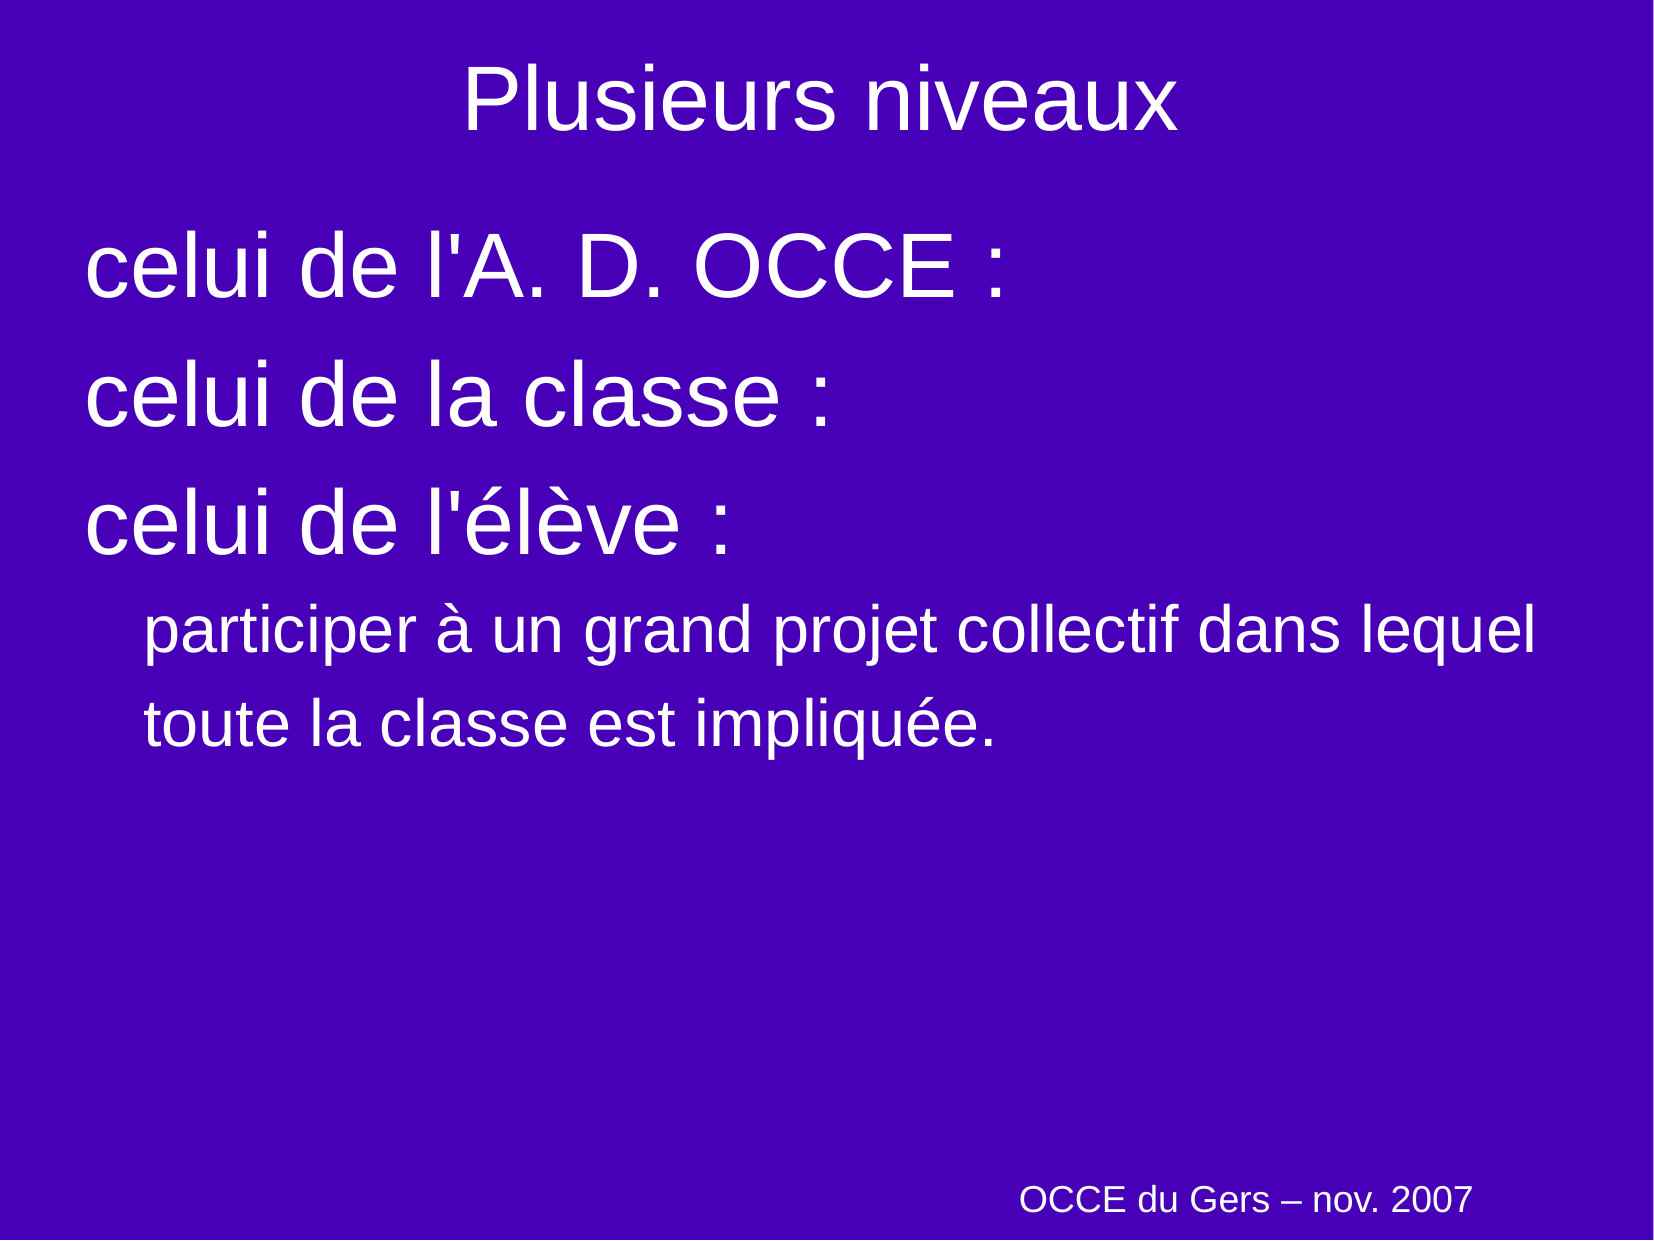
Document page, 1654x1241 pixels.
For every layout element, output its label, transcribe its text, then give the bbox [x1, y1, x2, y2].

title Plusieurs niveaux [76, 14, 1565, 184]
subtitle celui de l'A. D. OCCE : celui de la classe : celui de l'élève : participer à un grand projet collectif dans lequel toute la classe est impliquée. [84, 189, 1573, 966]
text_box OCCE du Gers – nov. 2007 [1003, 1171, 1625, 1229]
